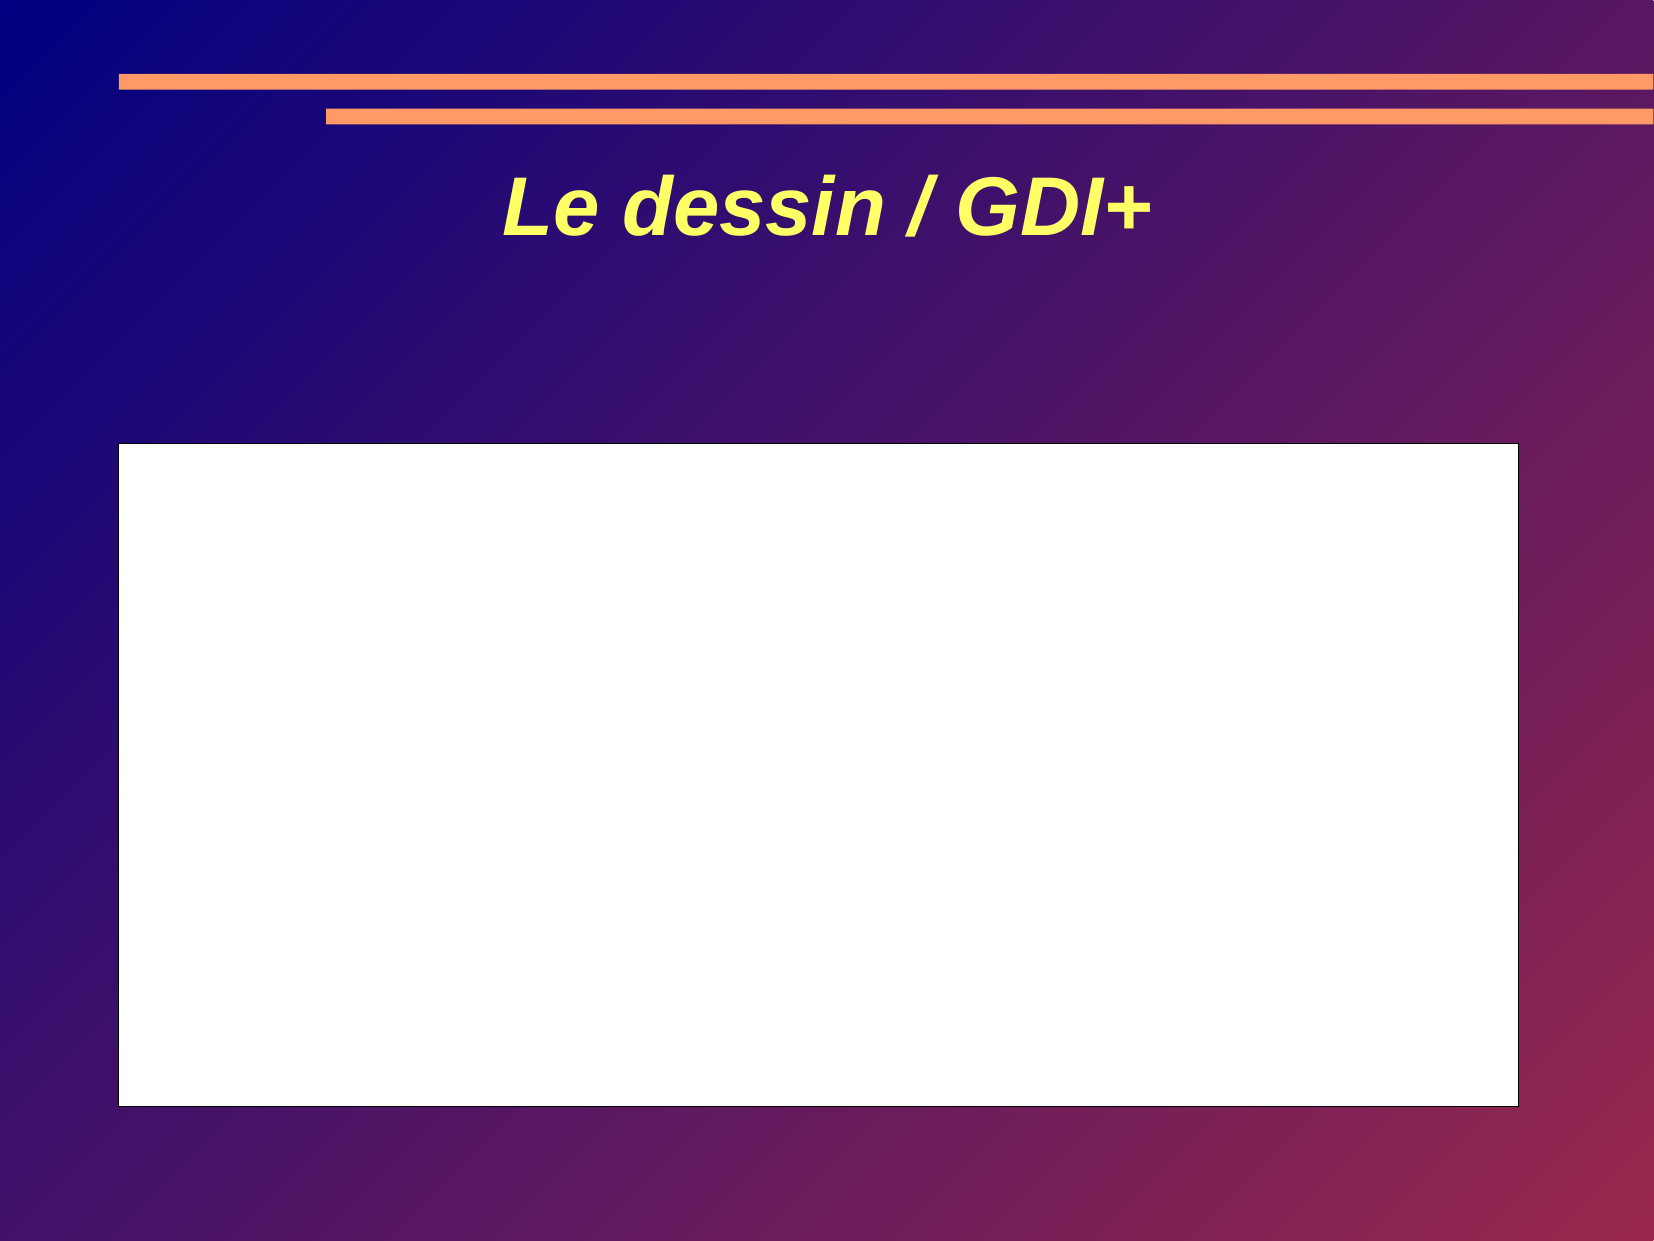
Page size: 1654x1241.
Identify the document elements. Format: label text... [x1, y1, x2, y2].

text_box // Dessin dans une image : Bitmap bitmap = new Bitmap(200, 300, PixelFormat.Format24bppRgb); Graphics g = Graphics.FromImage(bitmap); Brush brush = new SolidBrush(Color.Aquamarine); g.FillEllipse(brush, new Rectangle(0, 0, bitmap.Width – 1, bitmap.Height - 1); bitmap.Save("monimage.jpg", ImageFormat.Jpeg); // Surcharge de OnPaint : protected override void OnPaint(PaintEventArgs evt) { base.OnPaint(evt); Graphics g = evt.Graphics; ... } [136, 460, 1505, 1140]
title Le dessin / GDI+ [121, 102, 1534, 311]
text_box [118, 443, 1519, 1107]
